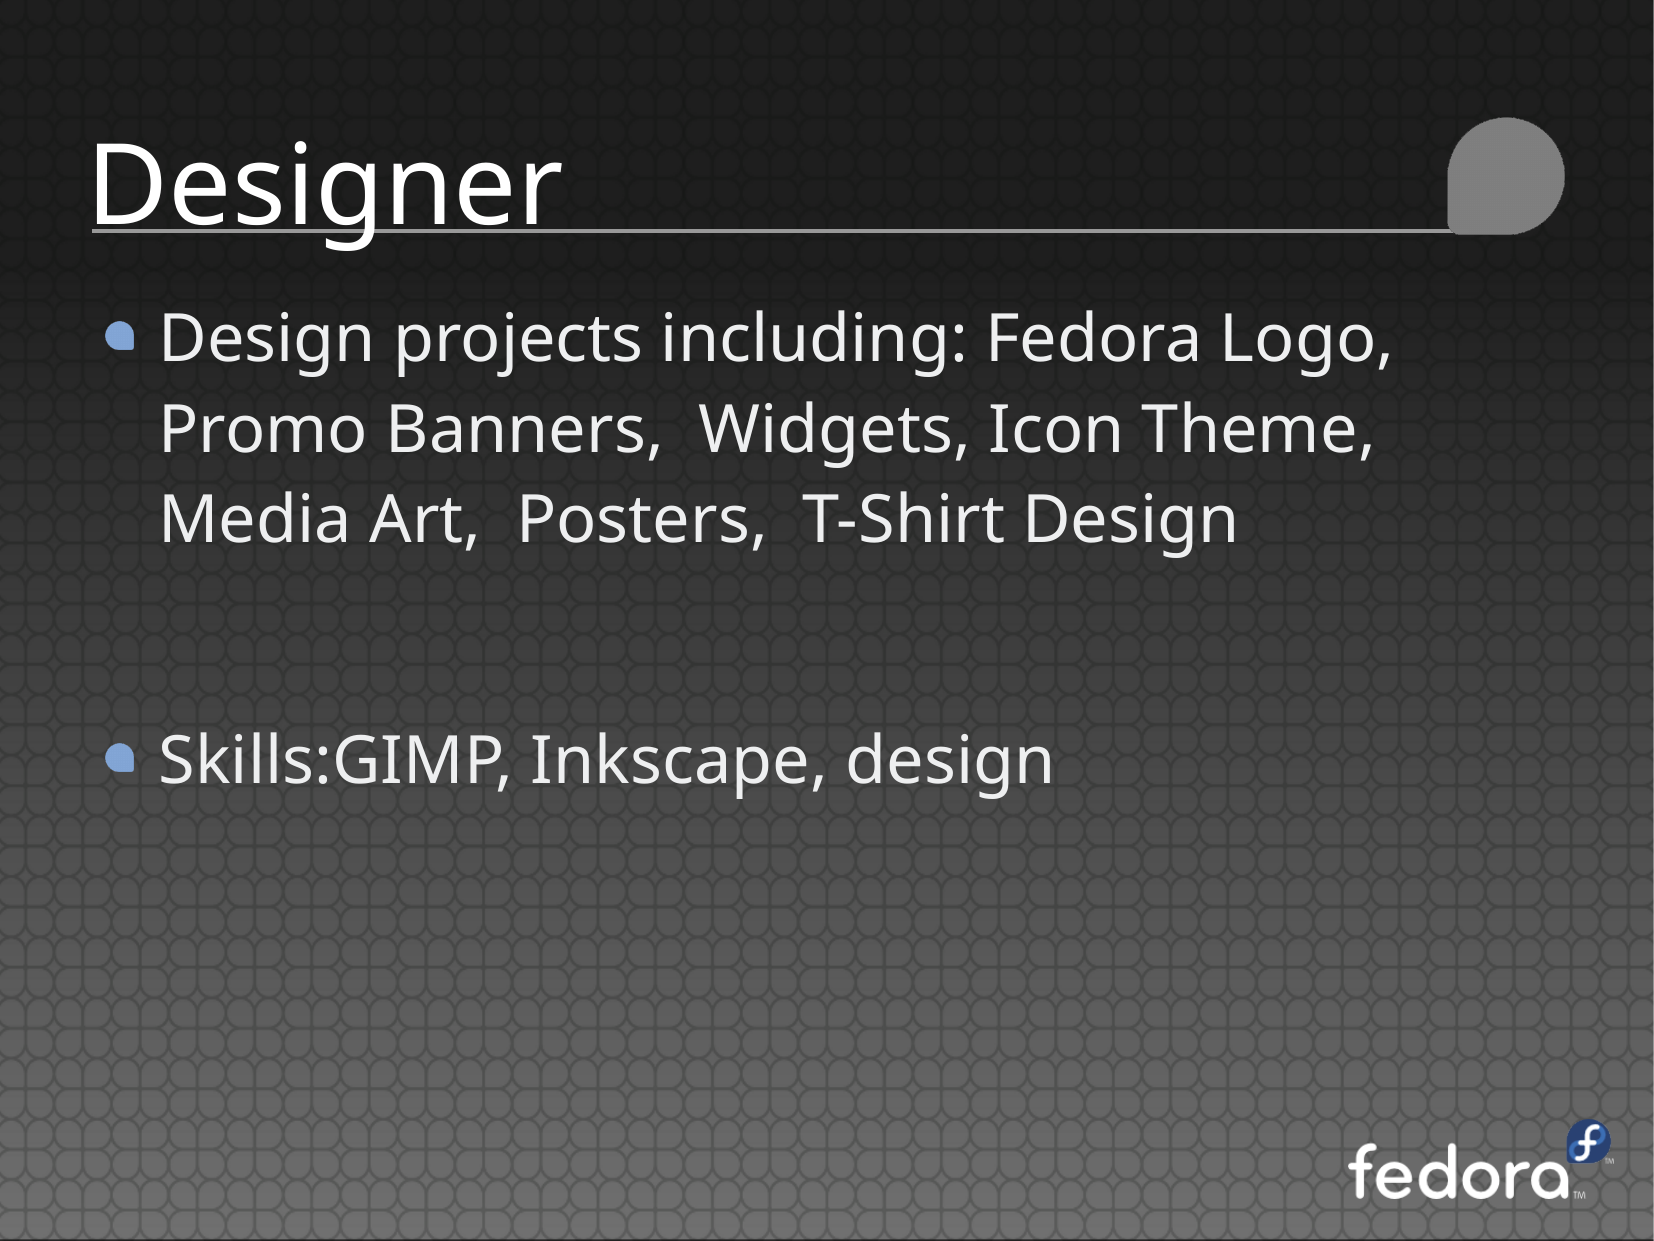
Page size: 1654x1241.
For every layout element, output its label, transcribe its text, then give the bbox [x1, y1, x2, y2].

picture [0, 0, 1654, 1241]
list Design projects including: Fedora Logo, Promo Banners, Widgets, Icon Theme, Media Art, Posters, T-Shirt Design Skills:GIMP, Inkscape, design [87, 290, 1576, 1010]
title Designer [86, 112, 1576, 249]
